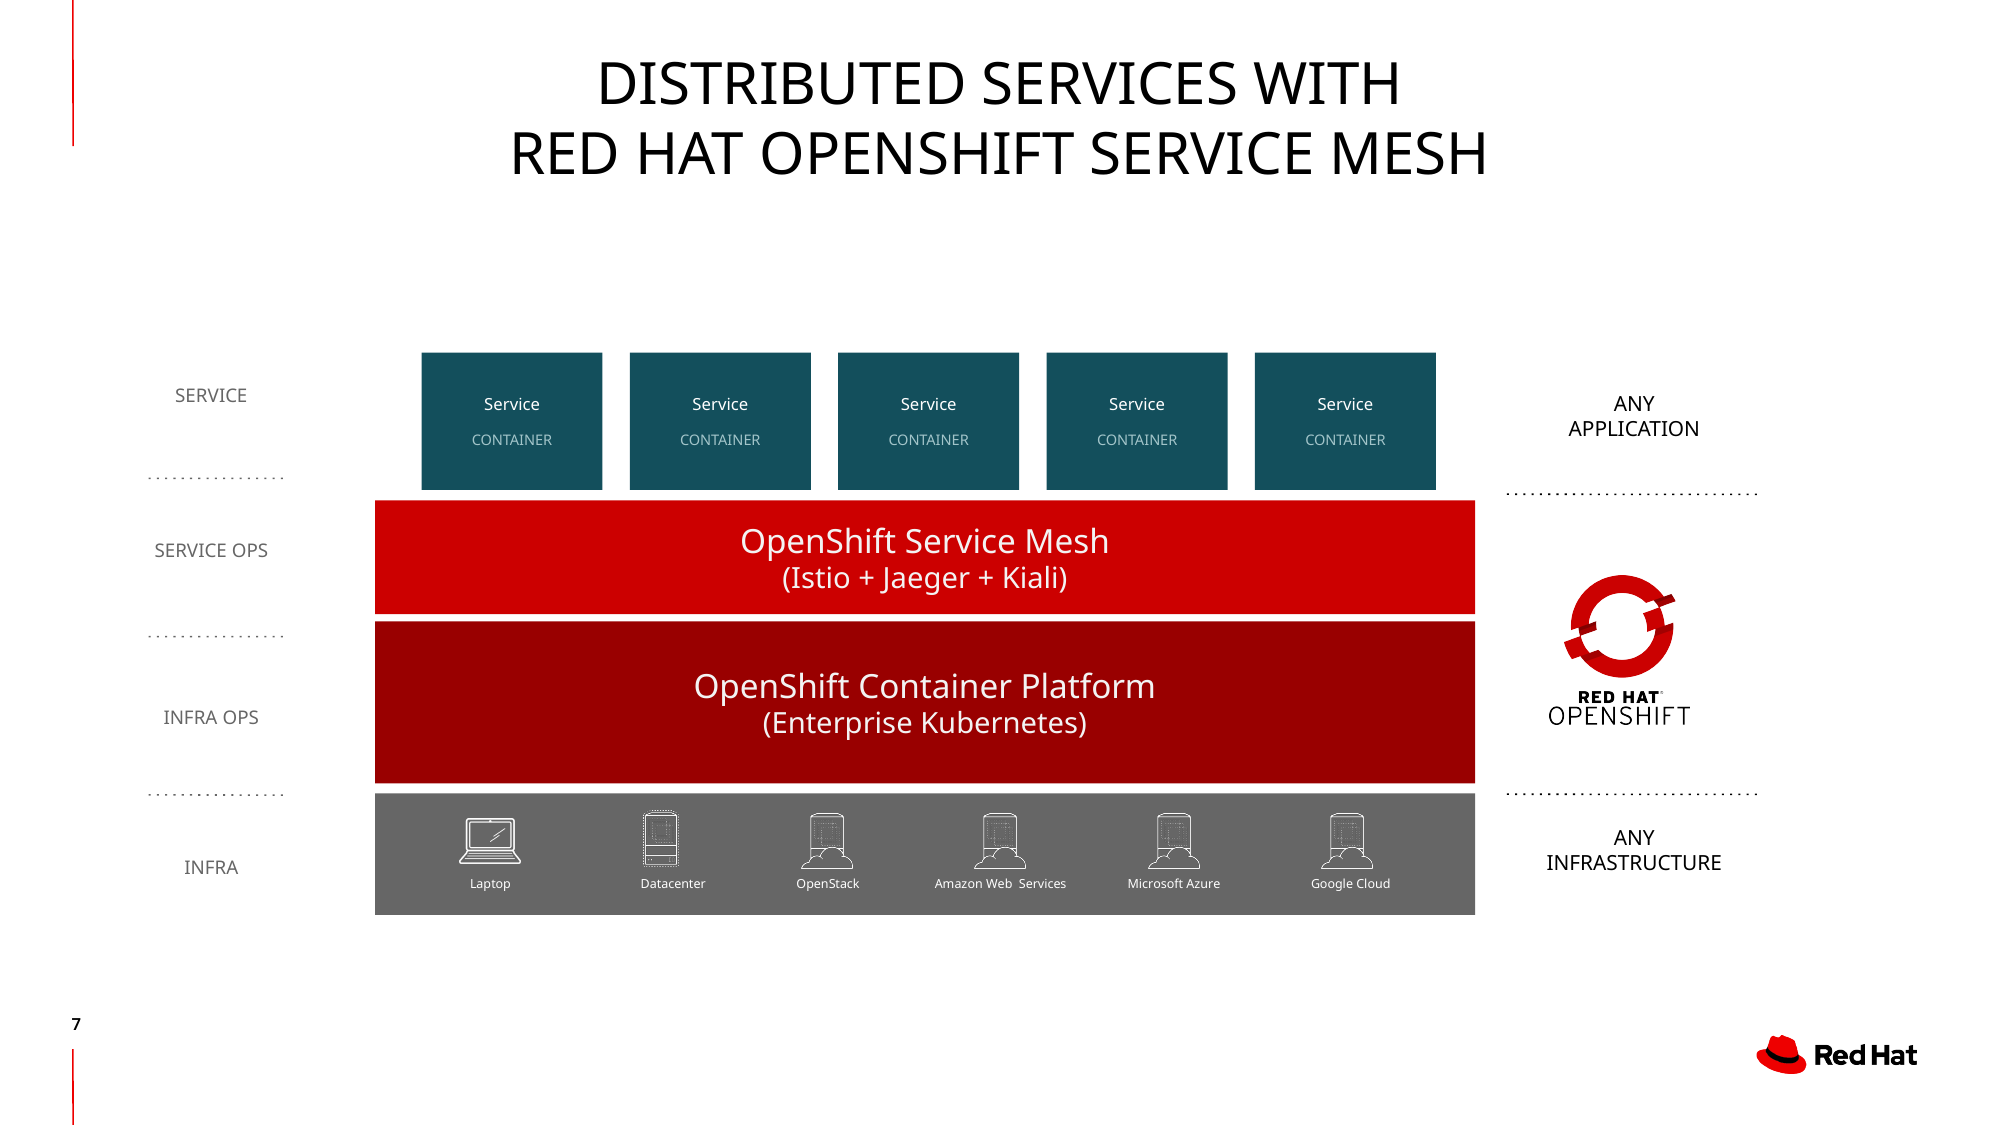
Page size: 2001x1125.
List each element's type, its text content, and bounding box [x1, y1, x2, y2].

picture [1549, 575, 1690, 725]
text_box Laptop [387, 860, 594, 923]
text_box Service CONTAINER [629, 352, 811, 490]
text_box Service CONTAINER [838, 352, 1020, 490]
text_box SERVICE OPS [100, 524, 322, 592]
text_box Service CONTAINER [1046, 352, 1228, 490]
text_box Amazon Web Services [931, 860, 1089, 923]
text_box ANY INFRASTRUCTURE [1476, 809, 1794, 884]
text_box Datacenter [594, 860, 777, 923]
picture [643, 810, 679, 860]
text_box ANY APPLICATION [1475, 376, 1794, 451]
text_box [375, 793, 1476, 915]
text_box Google Cloud [1266, 860, 1436, 923]
picture [1756, 1035, 1917, 1074]
picture [801, 813, 853, 860]
text_box Microsoft Azure [1089, 860, 1259, 923]
text_box OpenShift Container Platform (Enterprise Kubernetes) [375, 621, 1476, 784]
picture [974, 813, 1026, 869]
picture [459, 818, 521, 860]
picture [1321, 813, 1373, 860]
picture [1148, 813, 1200, 860]
text_box OpenShift Service Mesh (Istio + Jaeger + Kiali) [375, 500, 1476, 615]
text_box SERVICE [100, 369, 322, 436]
text_box Service CONTAINER [1254, 352, 1436, 490]
title DISTRIBUTED SERVICES WITH RED HAT OPENSHIFT SERVICE MESH [180, 0, 1820, 233]
text_box Service CONTAINER [421, 352, 603, 490]
text_box OpenStack [777, 860, 931, 923]
text_box INFRA OPS [100, 690, 322, 758]
text_box INFRA [100, 840, 322, 908]
